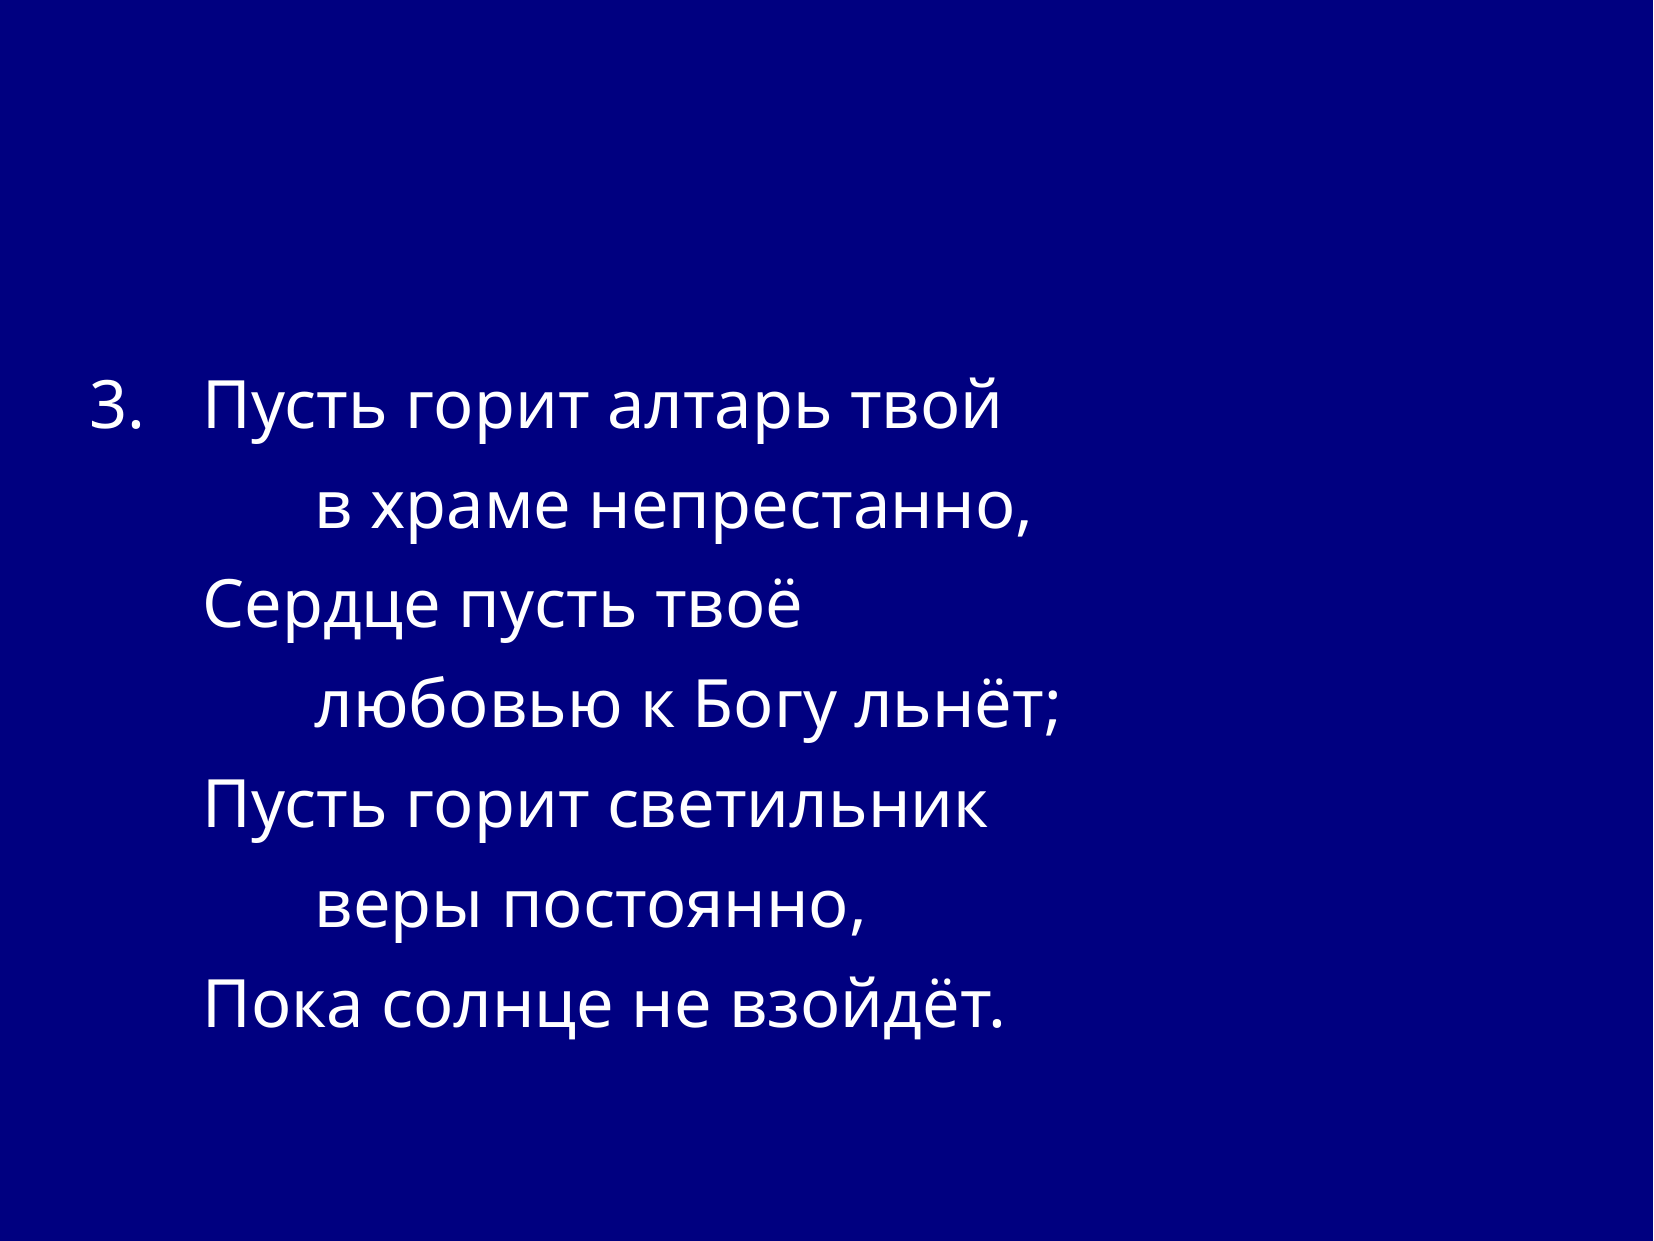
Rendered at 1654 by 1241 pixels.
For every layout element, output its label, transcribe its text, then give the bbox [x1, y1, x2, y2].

text_box 3. Пусть горит алтарь твой в храме непрестанно, Сердце пусть твоё любовью к Богу льнёт; Пусть горит светильник веры постоянно, Пока солнце не взойдёт. [75, 150, 1576, 1163]
